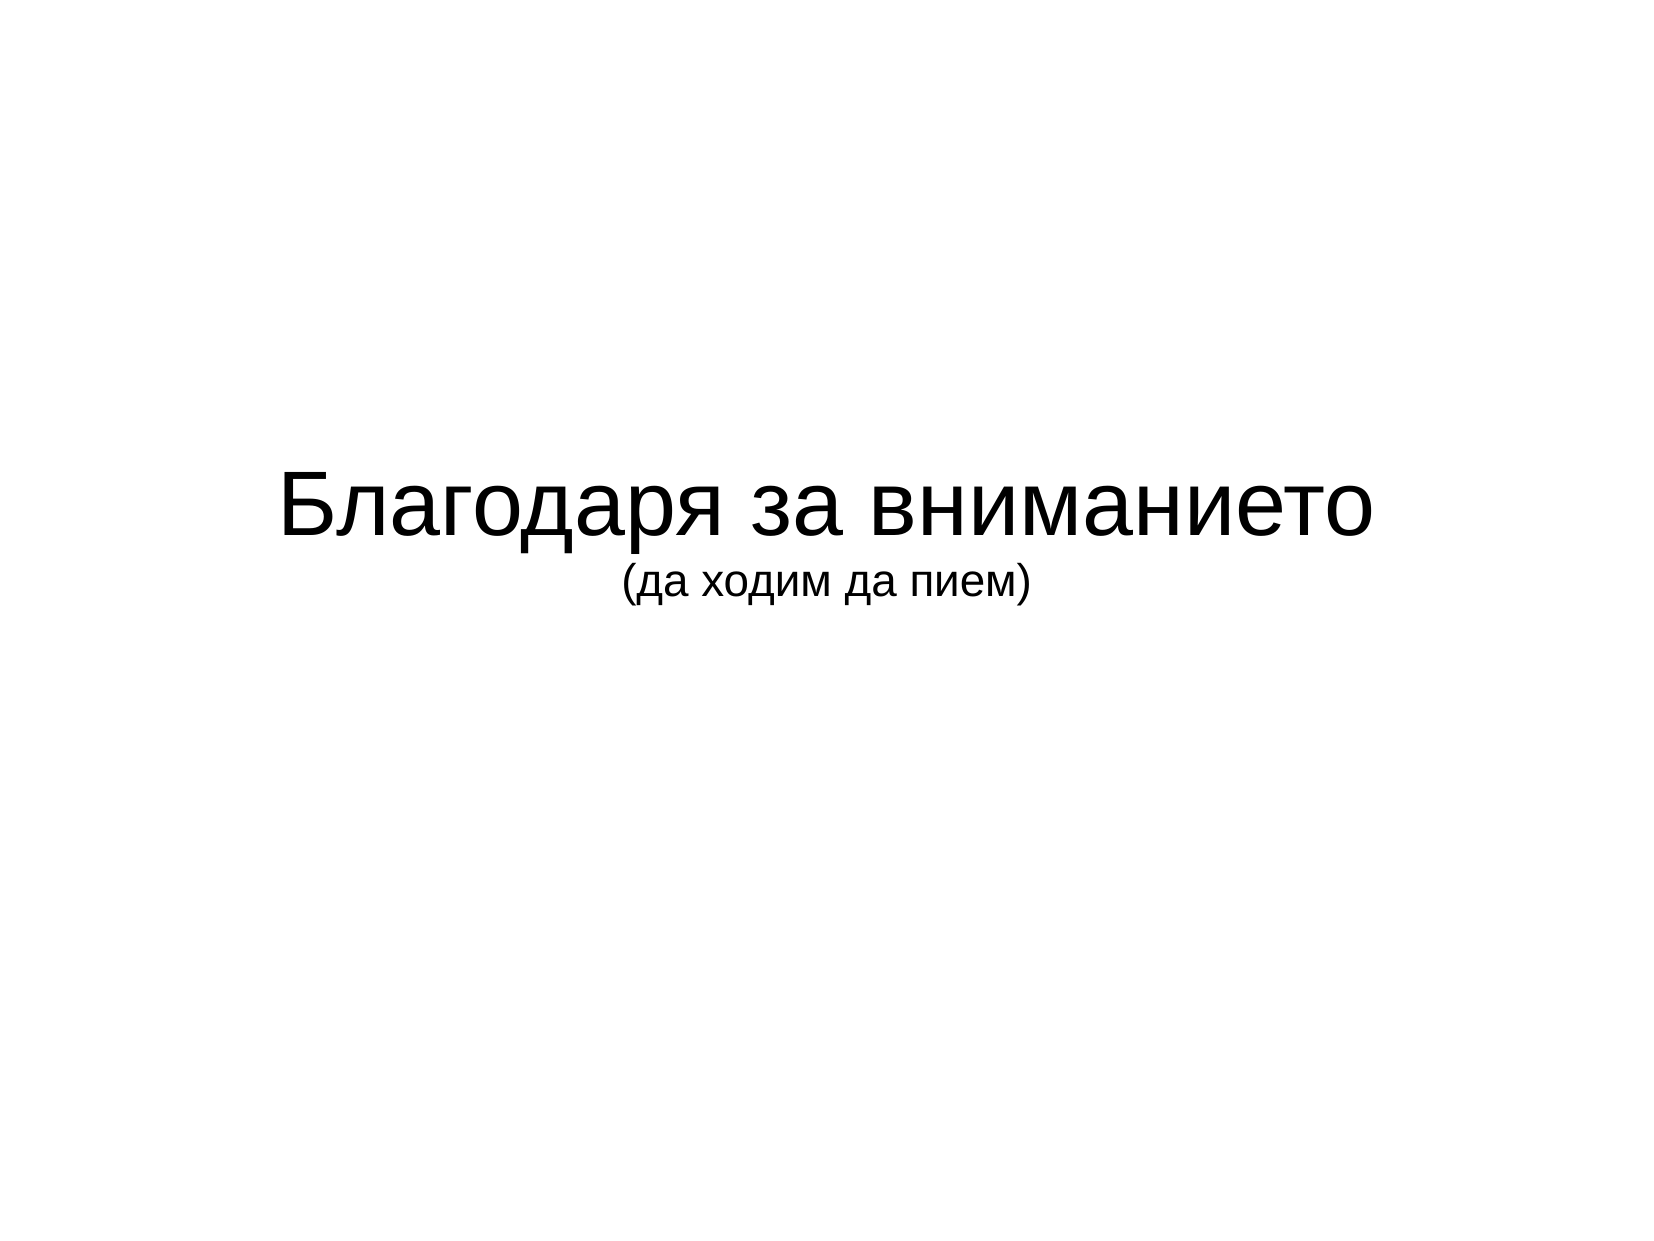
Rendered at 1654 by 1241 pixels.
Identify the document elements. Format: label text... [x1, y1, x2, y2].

subtitle Благодаря за вниманието (да ходим да пием) [82, 49, 1571, 1010]
